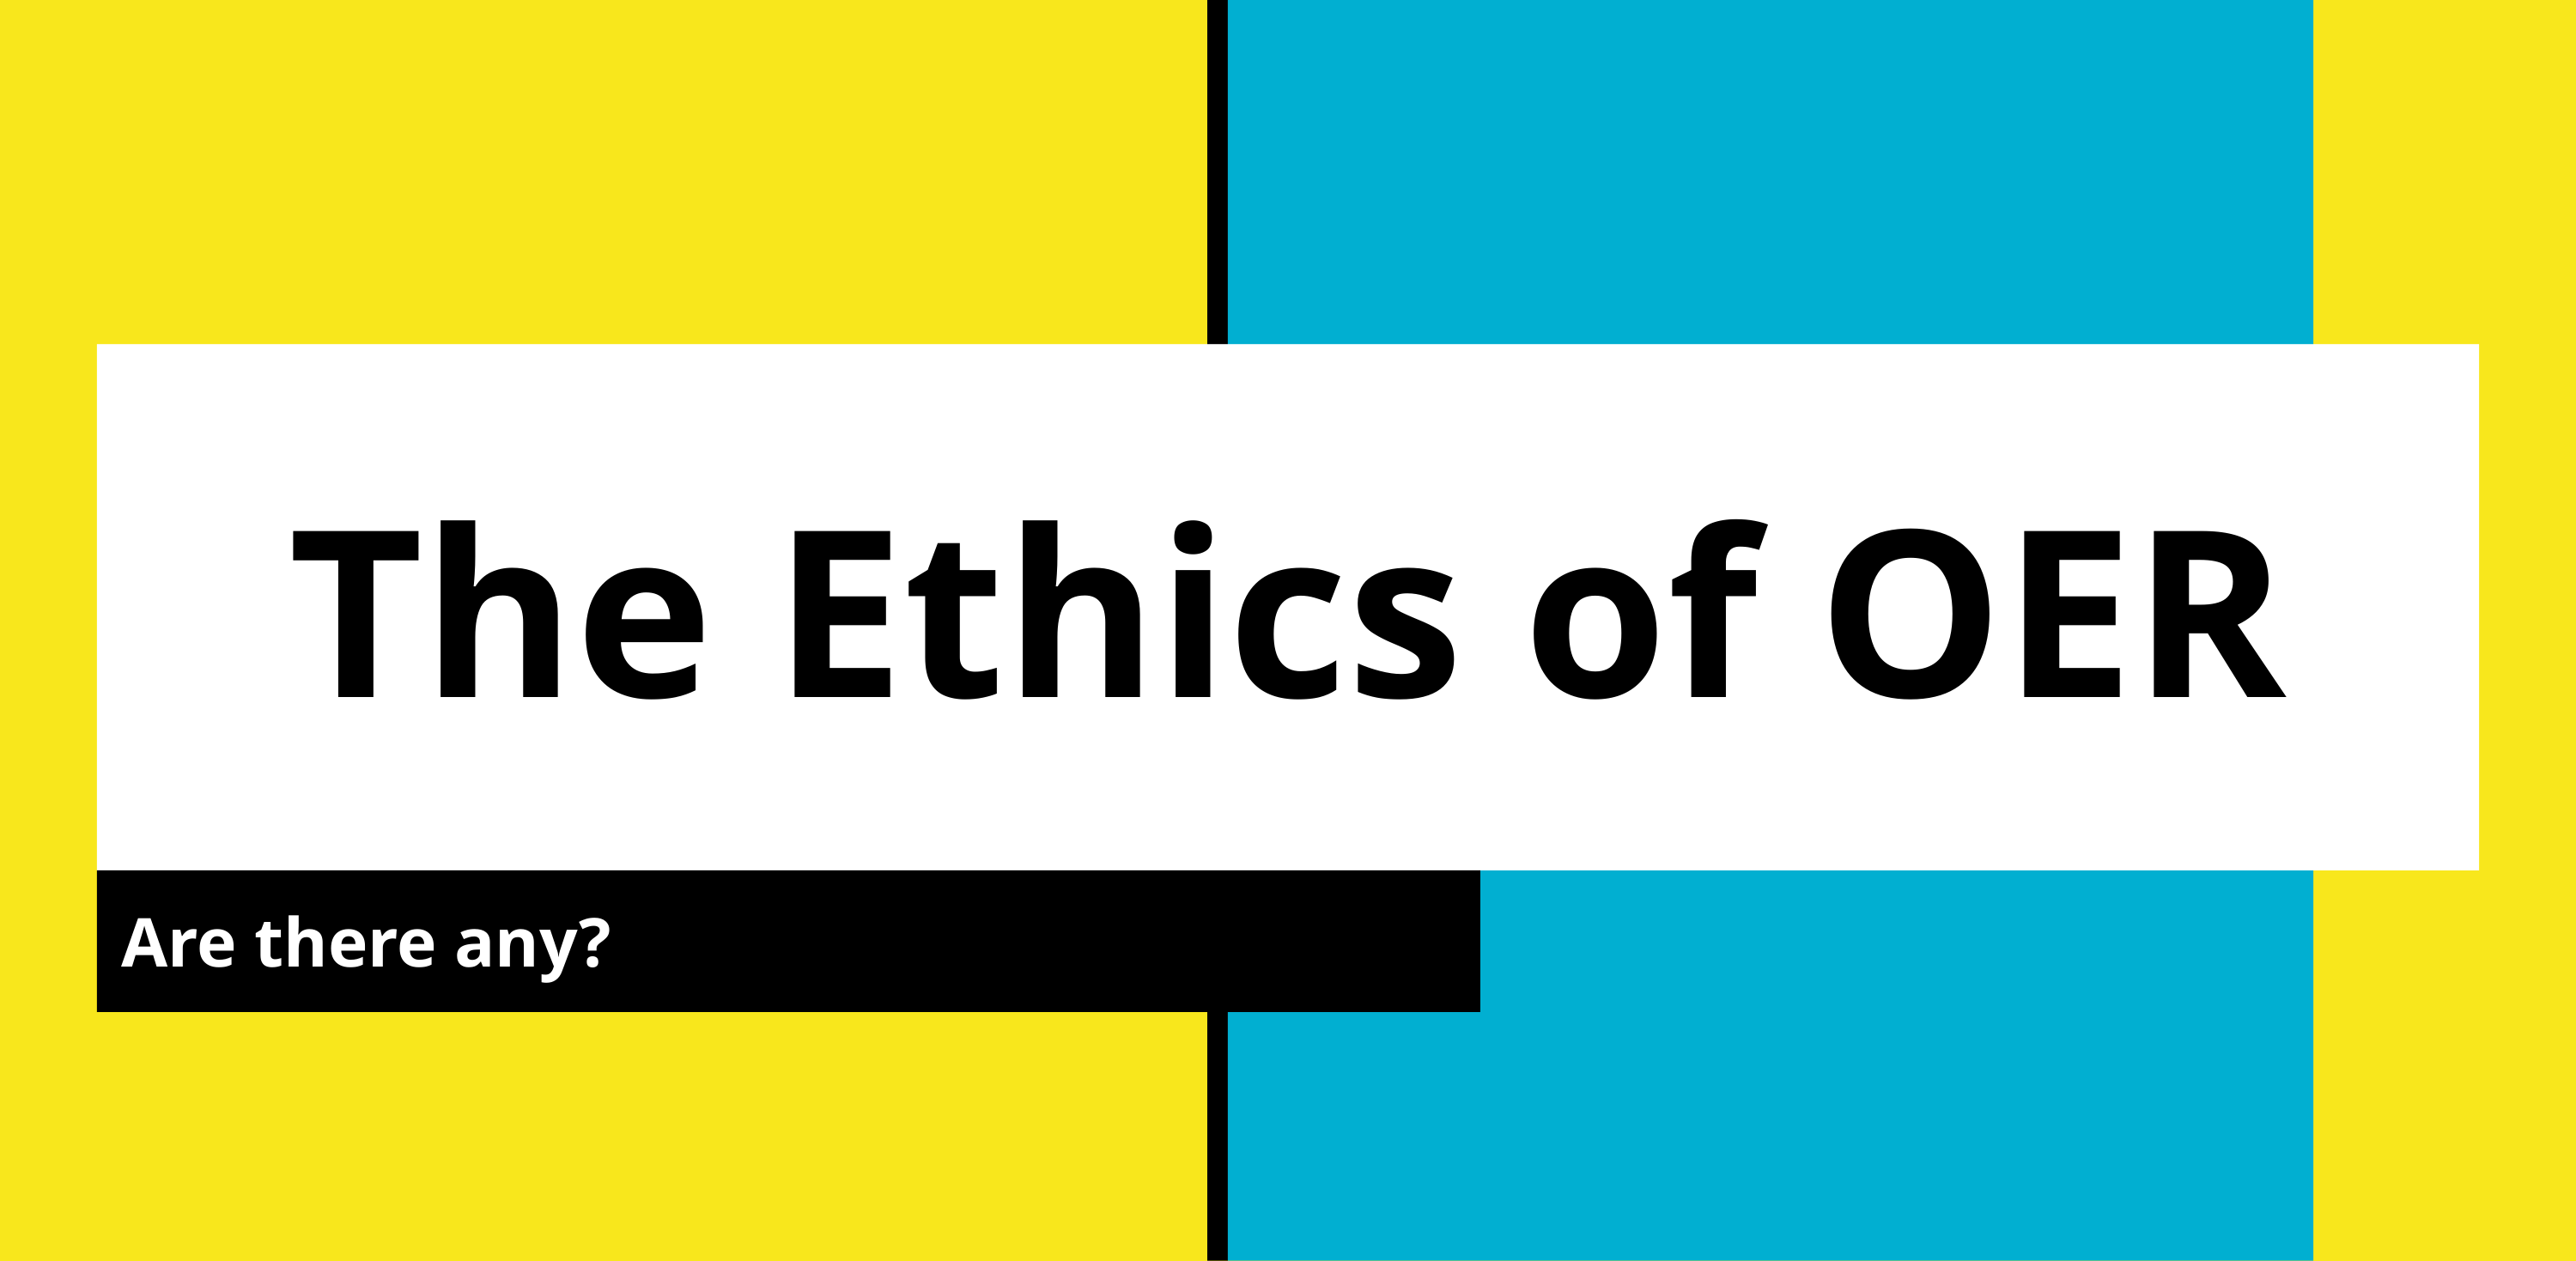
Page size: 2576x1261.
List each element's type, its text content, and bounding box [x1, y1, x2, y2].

subtitle Are there any? [96, 870, 1480, 1012]
title The Ethics of OER [96, 343, 2480, 870]
